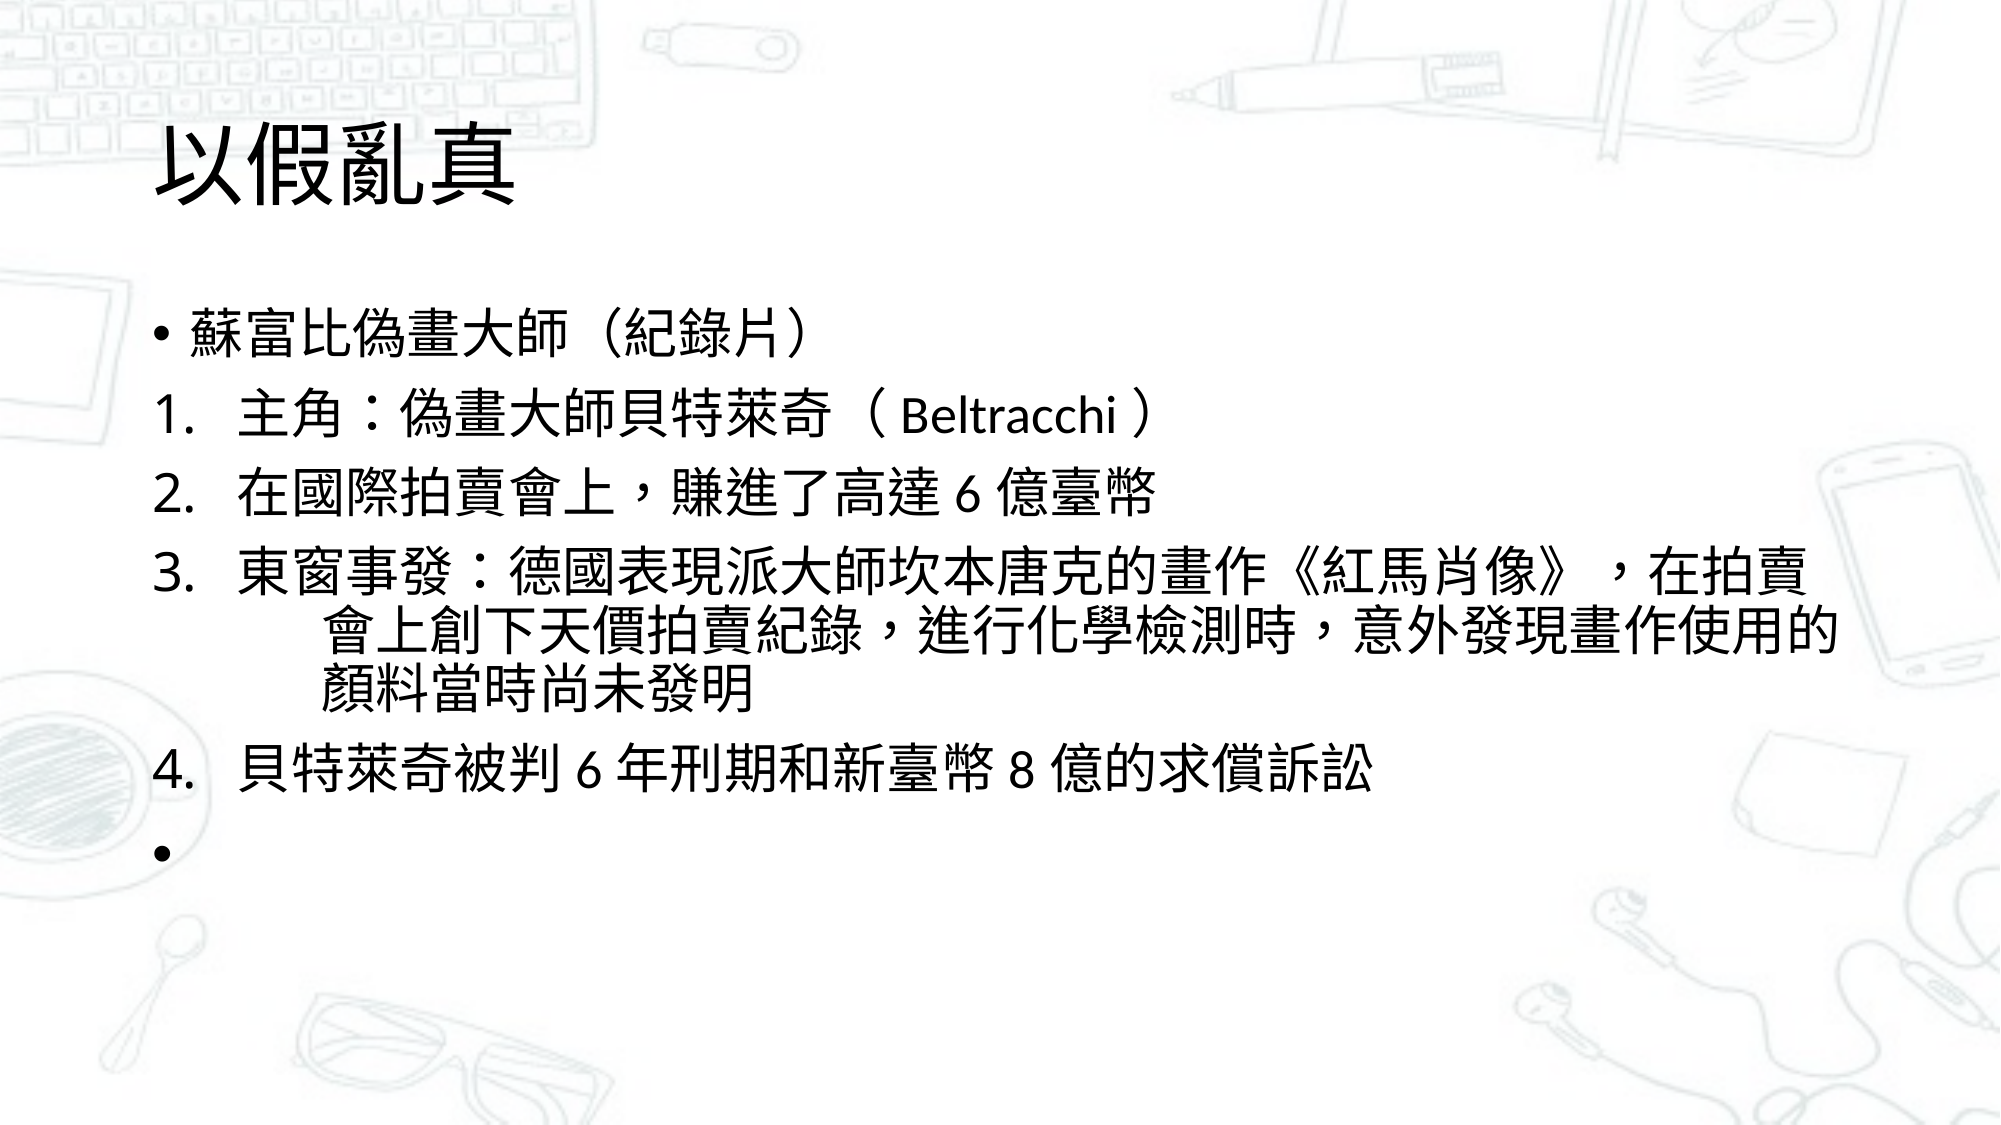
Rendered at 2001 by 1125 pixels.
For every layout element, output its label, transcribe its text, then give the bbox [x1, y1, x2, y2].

list 蘇富比偽畫大師（紀錄片） 主角：偽畫大師貝特萊奇（Beltracchi） 在國際拍賣會上，賺進了高達6億臺幣 東窗事發：德國表現派大師坎本唐克的畫作《紅馬肖像》，在拍賣會上創下天價拍賣紀錄，進行化學檢測時，意外發現畫作使用的顏料當時尚未發明 貝特萊奇被判6年刑期和新臺幣8億的求償訴訟 [137, 299, 1863, 1014]
title 以假亂真 [137, 59, 1863, 278]
